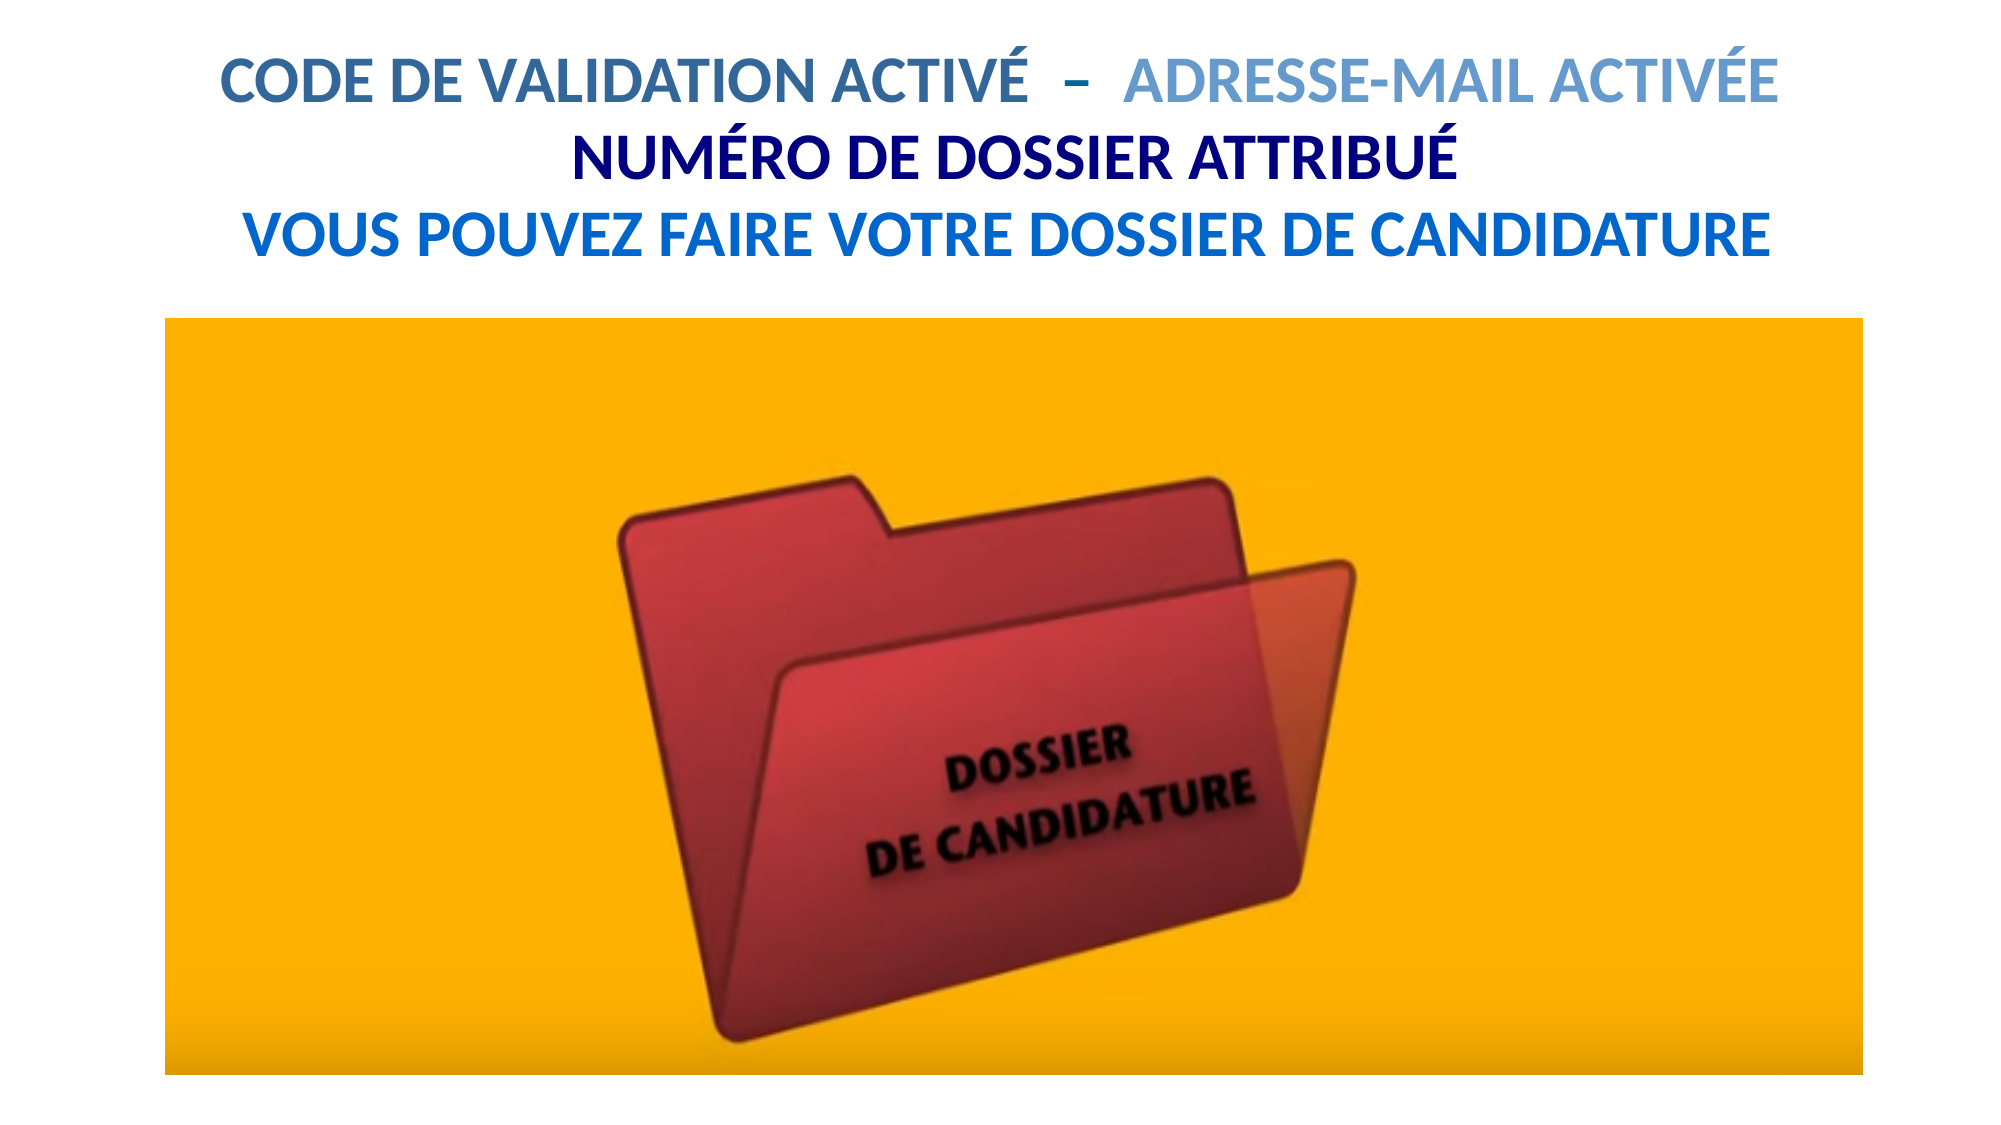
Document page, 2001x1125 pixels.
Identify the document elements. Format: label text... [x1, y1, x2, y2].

title CODE DE VALIDATION ACTIVÉ – ADRESSE-MAIL ACTIVÉE NUMÉRO DE DOSSIER ATTRIBUÉ VOUS POUVEZ FAIRE VOTRE DOSSIER DE CANDIDATURE [70, 23, 1961, 293]
picture [165, 318, 1863, 1075]
